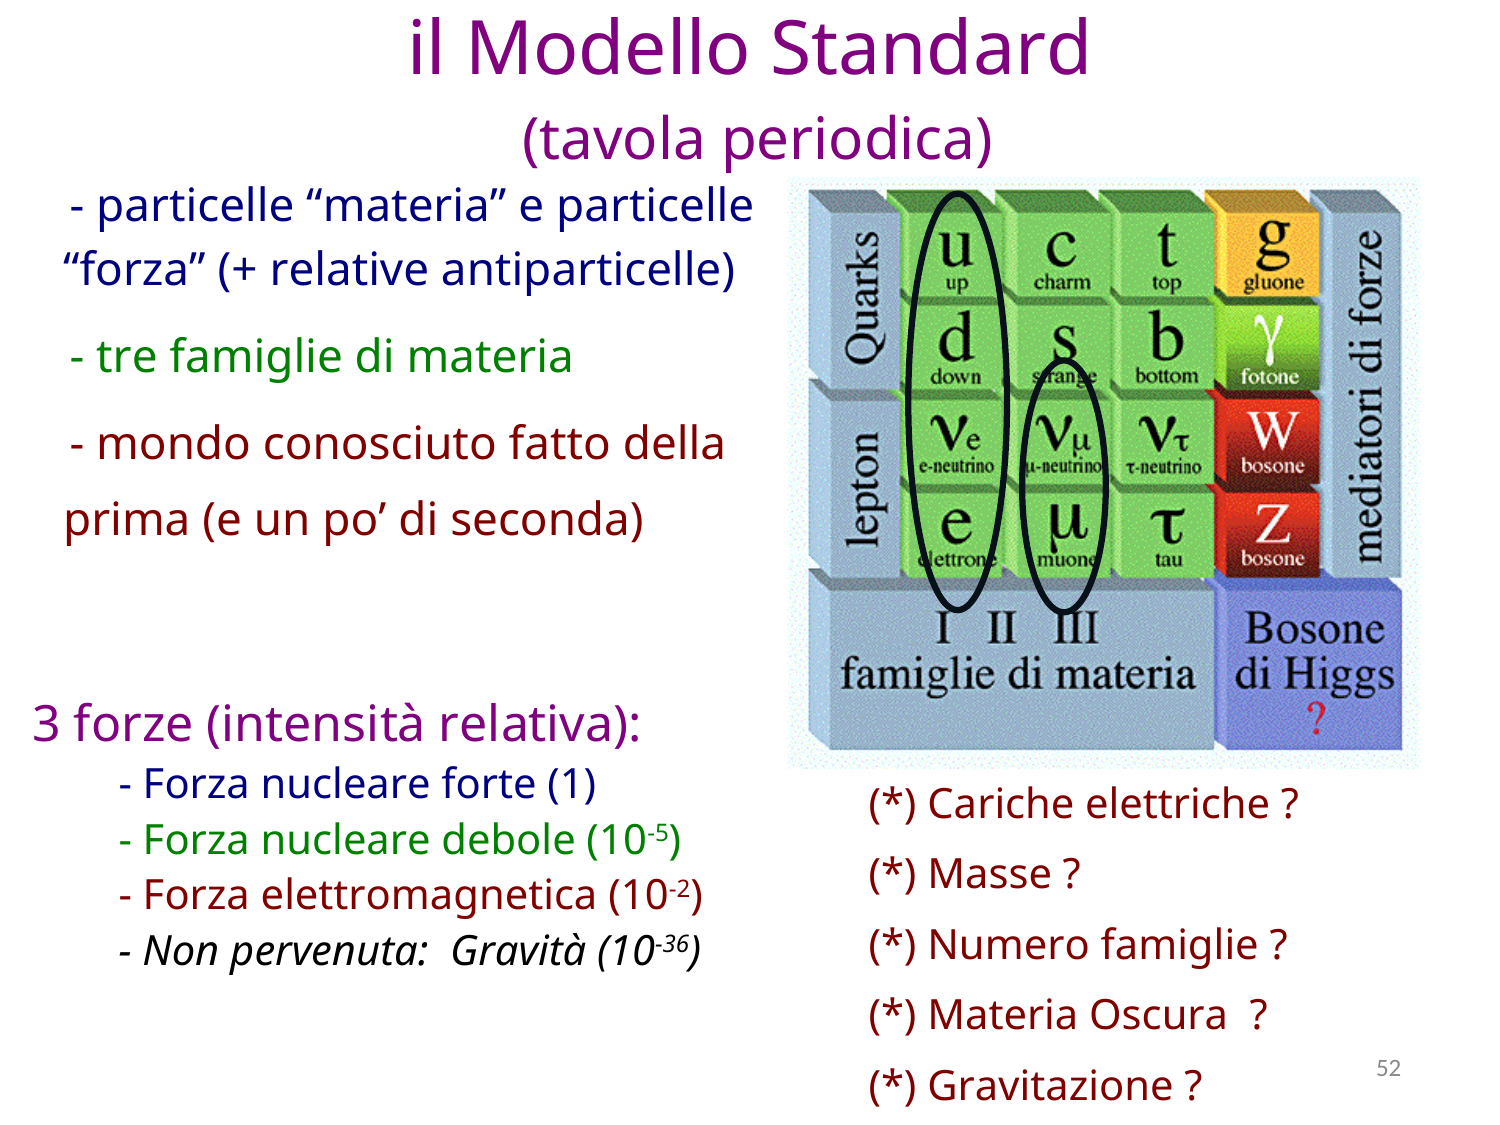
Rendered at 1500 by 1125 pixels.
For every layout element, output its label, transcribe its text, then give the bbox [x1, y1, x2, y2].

text_box - particelle “materia” e particelle “forza” (+ relative antiparticelle)‏ - tre famiglie di materia - mondo conosciuto fatto della prima (e un po’ di seconda)‏ [18, 159, 770, 662]
text_box (*) Cariche elettriche ? (*) Masse ? (*) Numero famiglie ? (*) Materia Oscura ? (*) Gravitazione ? [820, 759, 1418, 1084]
text_box 3 forze (intensità relativa): - Forza nucleare forte (1) - Forza nucleare debole (10-5)‏ - Forza elettromagnetica (10-2)‏ - Non pervenuta: Gravità (10-36)‏ [17, 690, 792, 1075]
text_box <numero> [1076, 1084, 1092, 1095]
picture [787, 176, 1421, 769]
text_box il Modello Standard (tavola periodica) [112, 6, 1388, 151]
text_box <numero> [1156, 1084, 1417, 1095]
